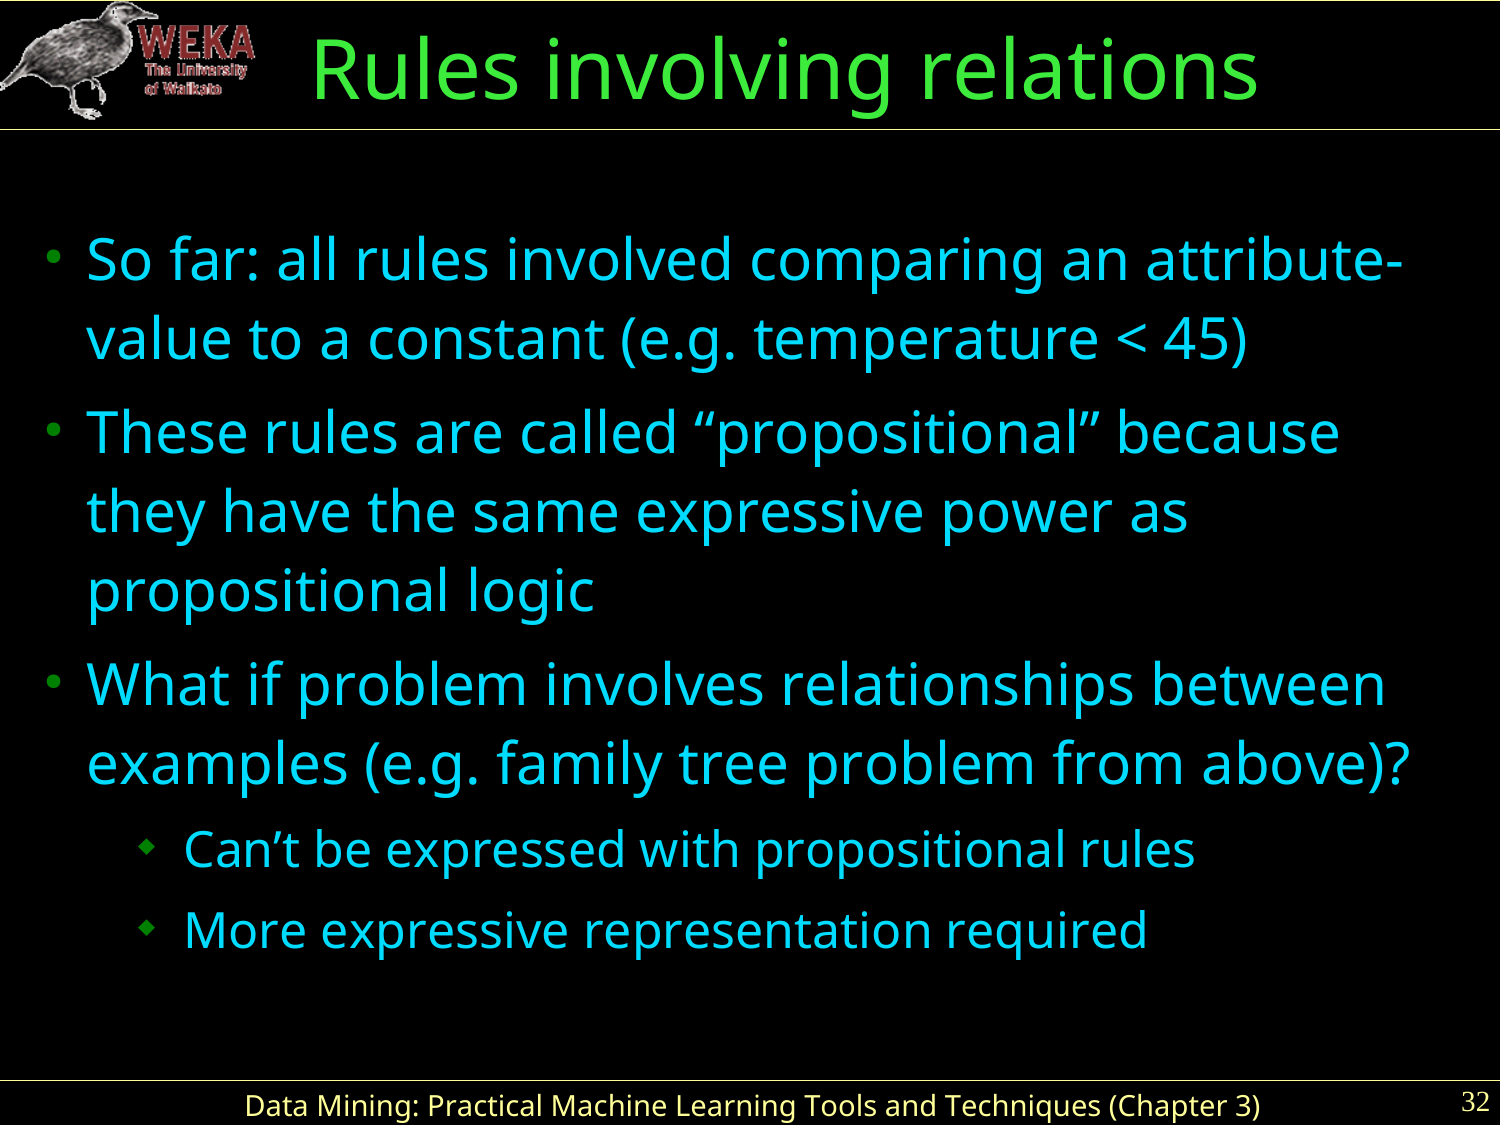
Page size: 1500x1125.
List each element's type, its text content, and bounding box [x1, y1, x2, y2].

picture [0, 1, 266, 129]
title Rules involving relations [295, 0, 1500, 148]
text_box So far: all rules involved comparing an attribute-value to a constant (e.g. temperature < 45) These rules are called “propositional” because they have the same expressive power as propositional logic What if problem involves relationships between examples (e.g. family tree problem from above)? Can’t be expressed with propositional rules More expressive representation required [29, 210, 1477, 886]
